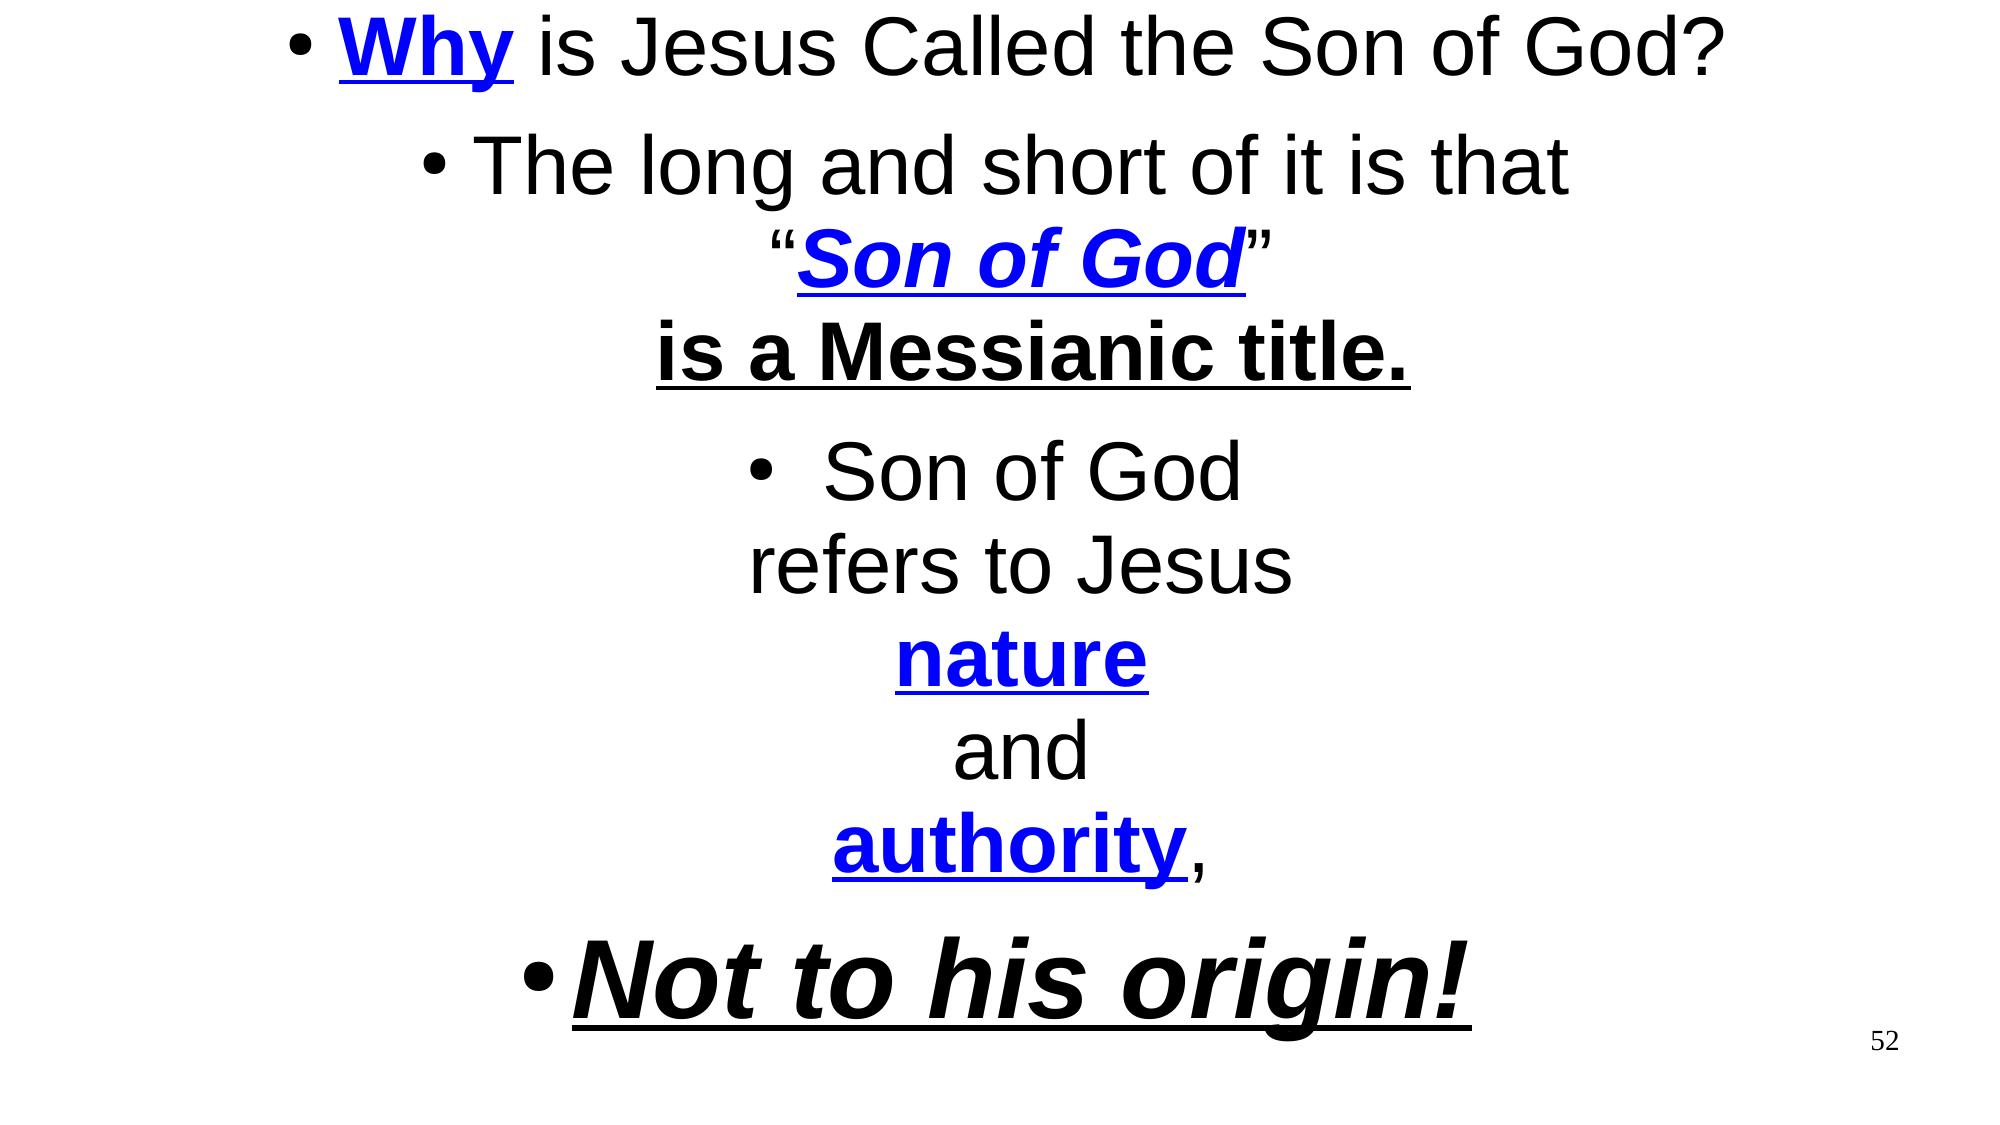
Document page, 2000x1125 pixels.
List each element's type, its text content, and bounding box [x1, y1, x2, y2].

list Why is Jesus Called the Son of God? The long and short of it is that “Son of God” is a Messianic title. Son of God refers to Jesus nature and authority, Not to his origin! [0, 0, 1996, 1123]
